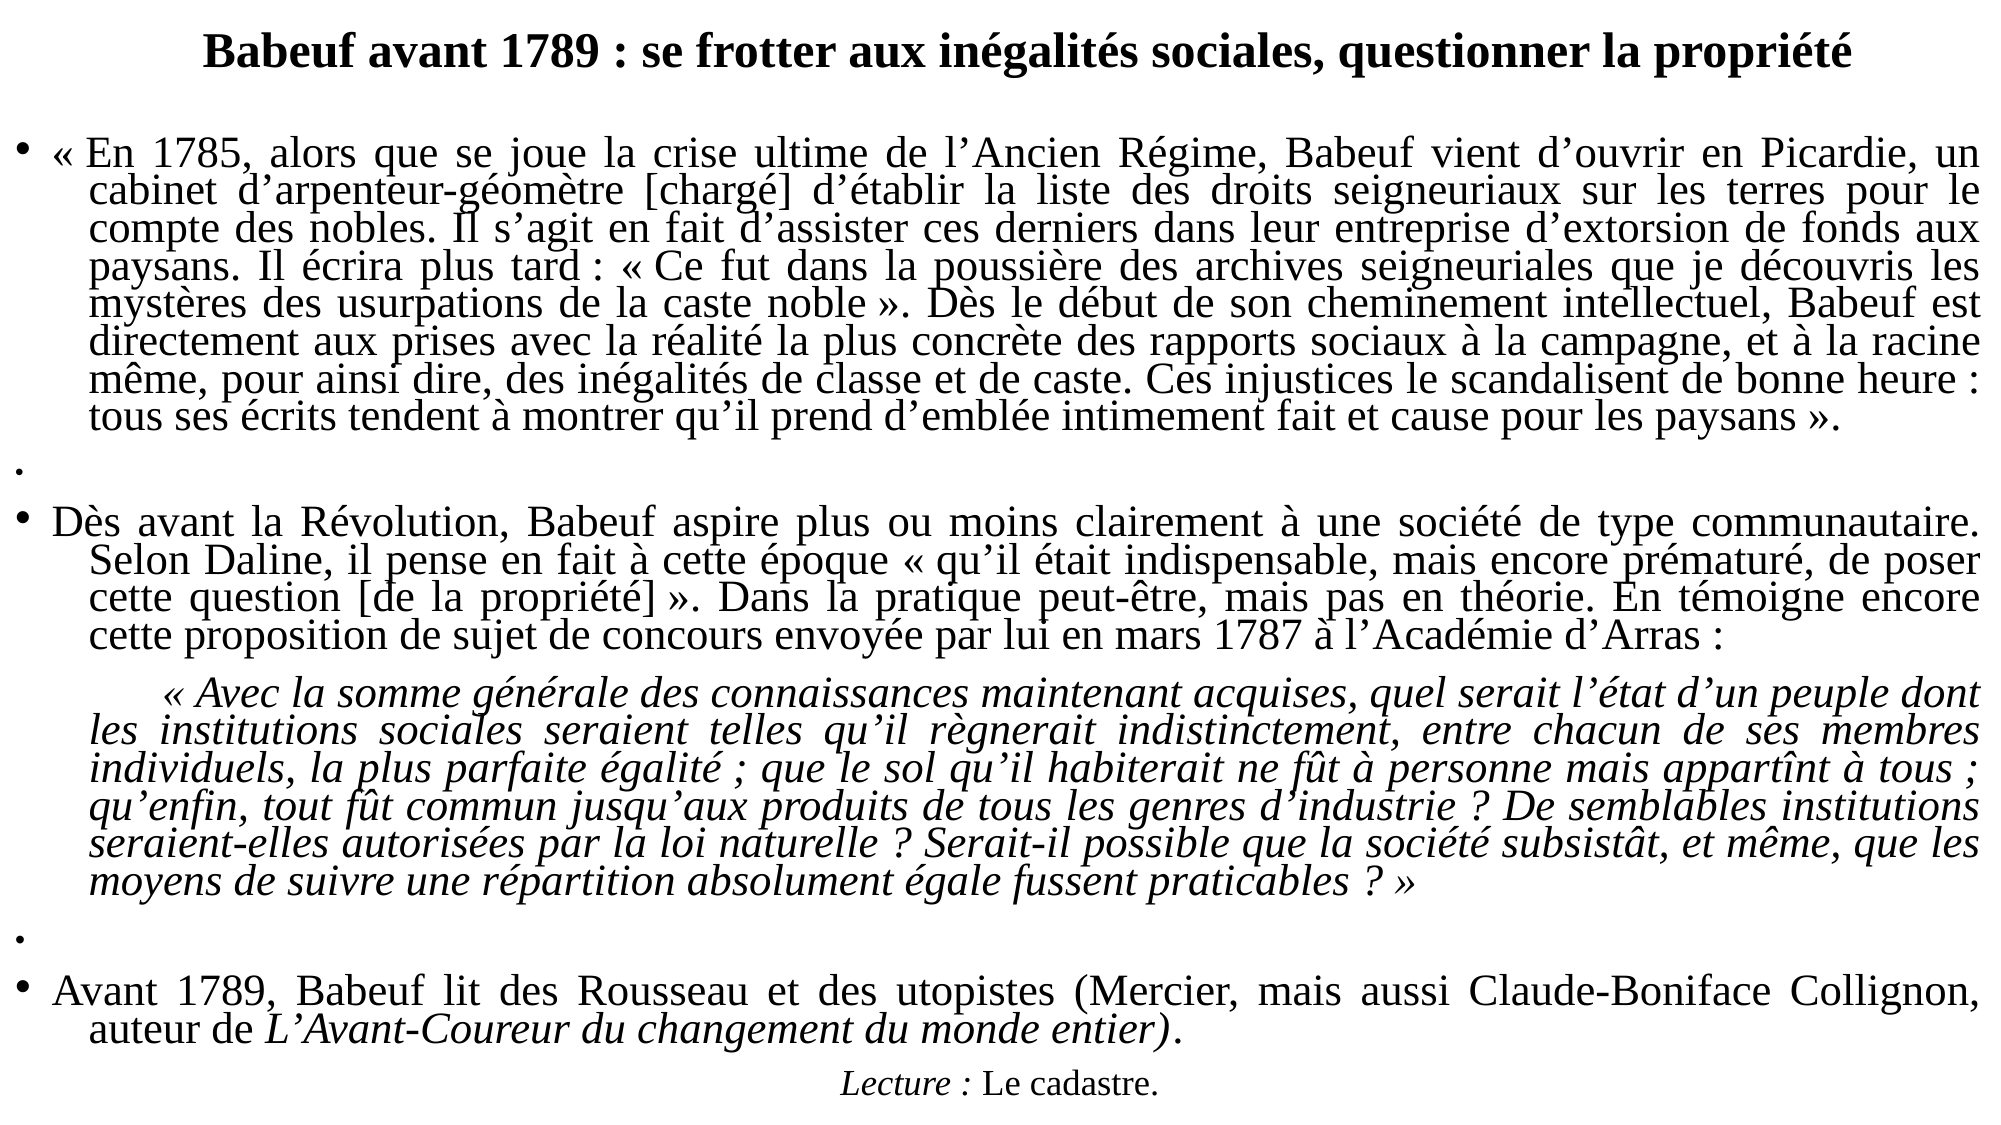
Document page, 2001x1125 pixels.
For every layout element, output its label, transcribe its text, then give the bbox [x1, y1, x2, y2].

title Babeuf avant 1789 : se frotter aux inégalités sociales, questionner la propriété [144, 0, 1912, 102]
list « En 1785, alors que se joue la crise ultime de l’Ancien Régime, Babeuf vient d’ouvrir en Picardie, un cabinet d’arpenteur-géomètre [chargé] d’établir la liste des droits seigneuriaux sur les terres pour le compte des nobles. Il s’agit en fait d’assister ces derniers dans leur entreprise d’extorsion de fonds aux paysans. Il écrira plus tard : « Ce fut dans la poussière des archives seigneuriales que je découvris les mystères des usurpations de la caste noble ». Dès le début de son cheminement intellectuel, Babeuf est directement aux prises avec la réalité la plus concrète des rapports sociaux à la campagne, et à la racine même, pour ainsi dire, des inégalités de classe et de caste. Ces injustices le scandalisent de bonne heure : tous ses écrits tendent à montrer qu’il prend d’emblée intimement fait et cause pour les paysans ». Dès avant la Révolution, Babeuf aspire plus ou moins clairement à une société de type communautaire. Selon Daline, il pense en fait à cette époque « qu’il était indispensable, mais encore prématuré, de poser cette question [de la propriété] ». Dans la pratique peut-être, mais pas en théorie. En témoigne encore cette proposition de sujet de concours envoyée par lui en mars 1787 à l’Académie d’Arras : « Avec la somme générale des connaissances maintenant acquises, quel serait l’état d’un peuple dont les institutions sociales seraient telles qu’il règnerait indistinctement, entre chacun de ses membres individuels, la plus parfaite égalité ; que le sol qu’il habiterait ne fût à personne mais appartînt à tous ; qu’enfin, tout fût commun jusqu’aux produits de tous les genres d’industrie ? De semblables institutions seraient-elles autorisées par la loi naturelle ? Serait-il possible que la société subsistât, et même, que les moyens de suivre une répartition absolument égale fussent praticables ? » Avant 1789, Babeuf lit des Rousseau et des utopistes (Mercier, mais aussi Claude-Boniface Collignon, auteur de L’Avant-Coureur du changement du monde entier). Lecture : Le cadastre. [0, 129, 2000, 1125]
